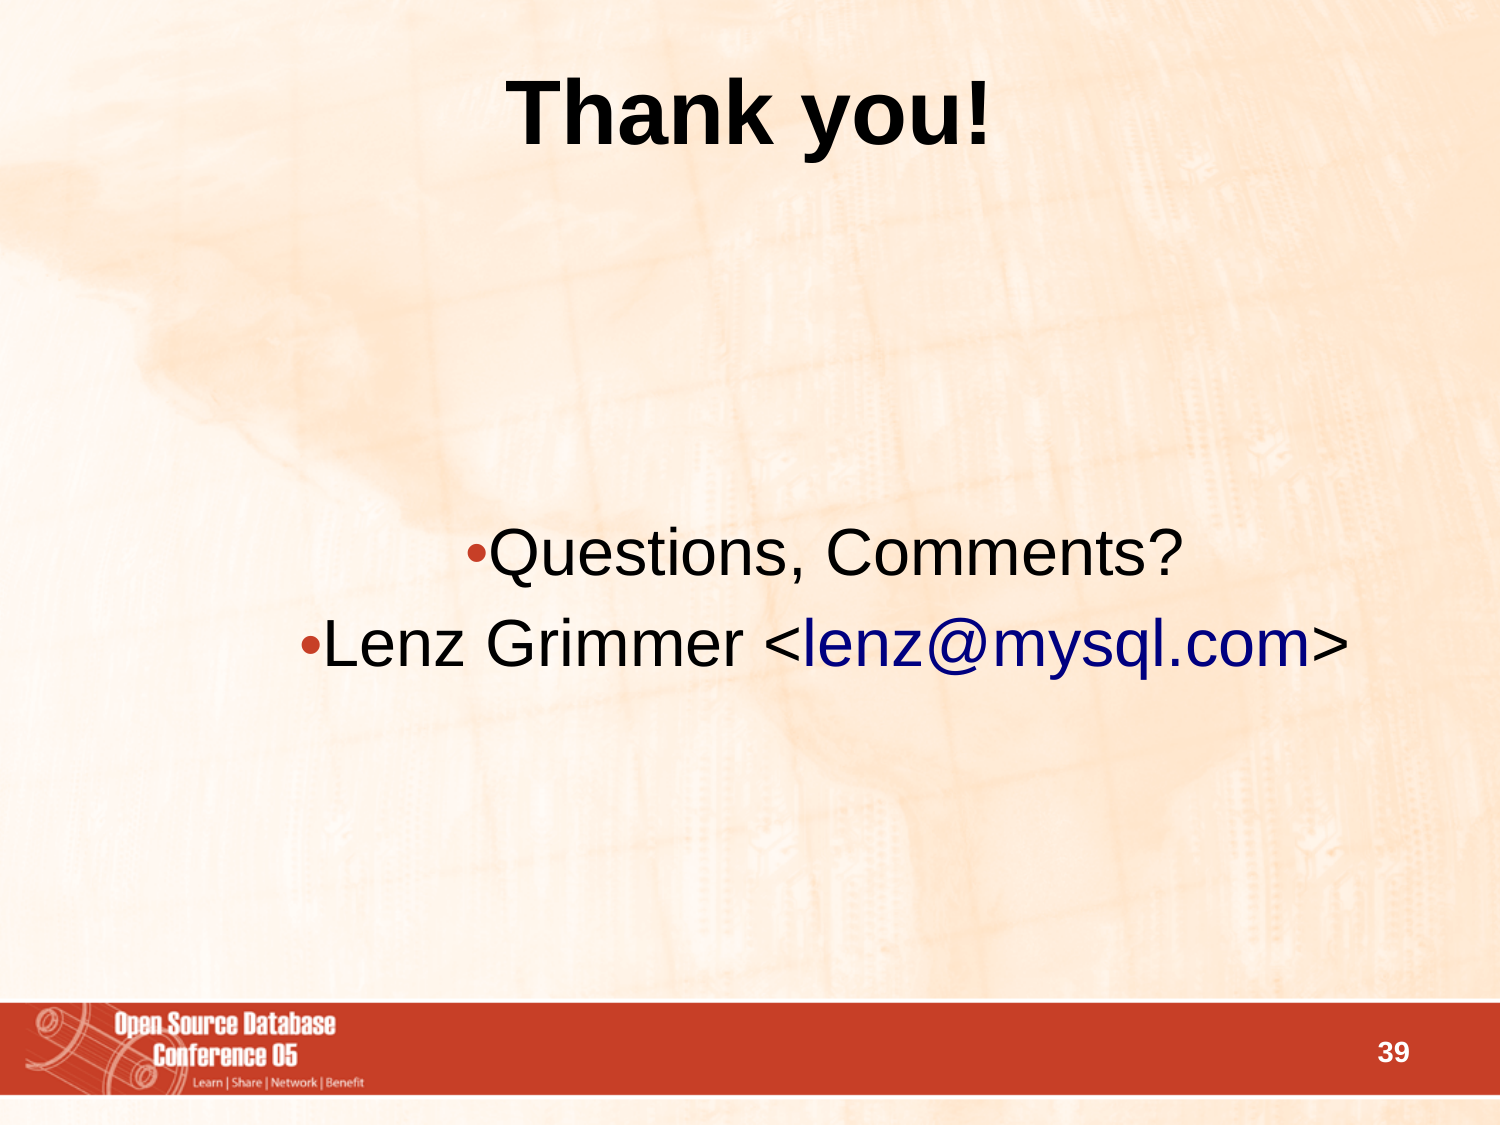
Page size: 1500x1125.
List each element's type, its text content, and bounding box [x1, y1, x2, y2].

picture [0, 0, 1500, 1125]
title Thank you! [75, 18, 1426, 207]
subtitle Questions, Comments? Lenz Grimmer <lenz@mysql.com> [75, 220, 1426, 977]
